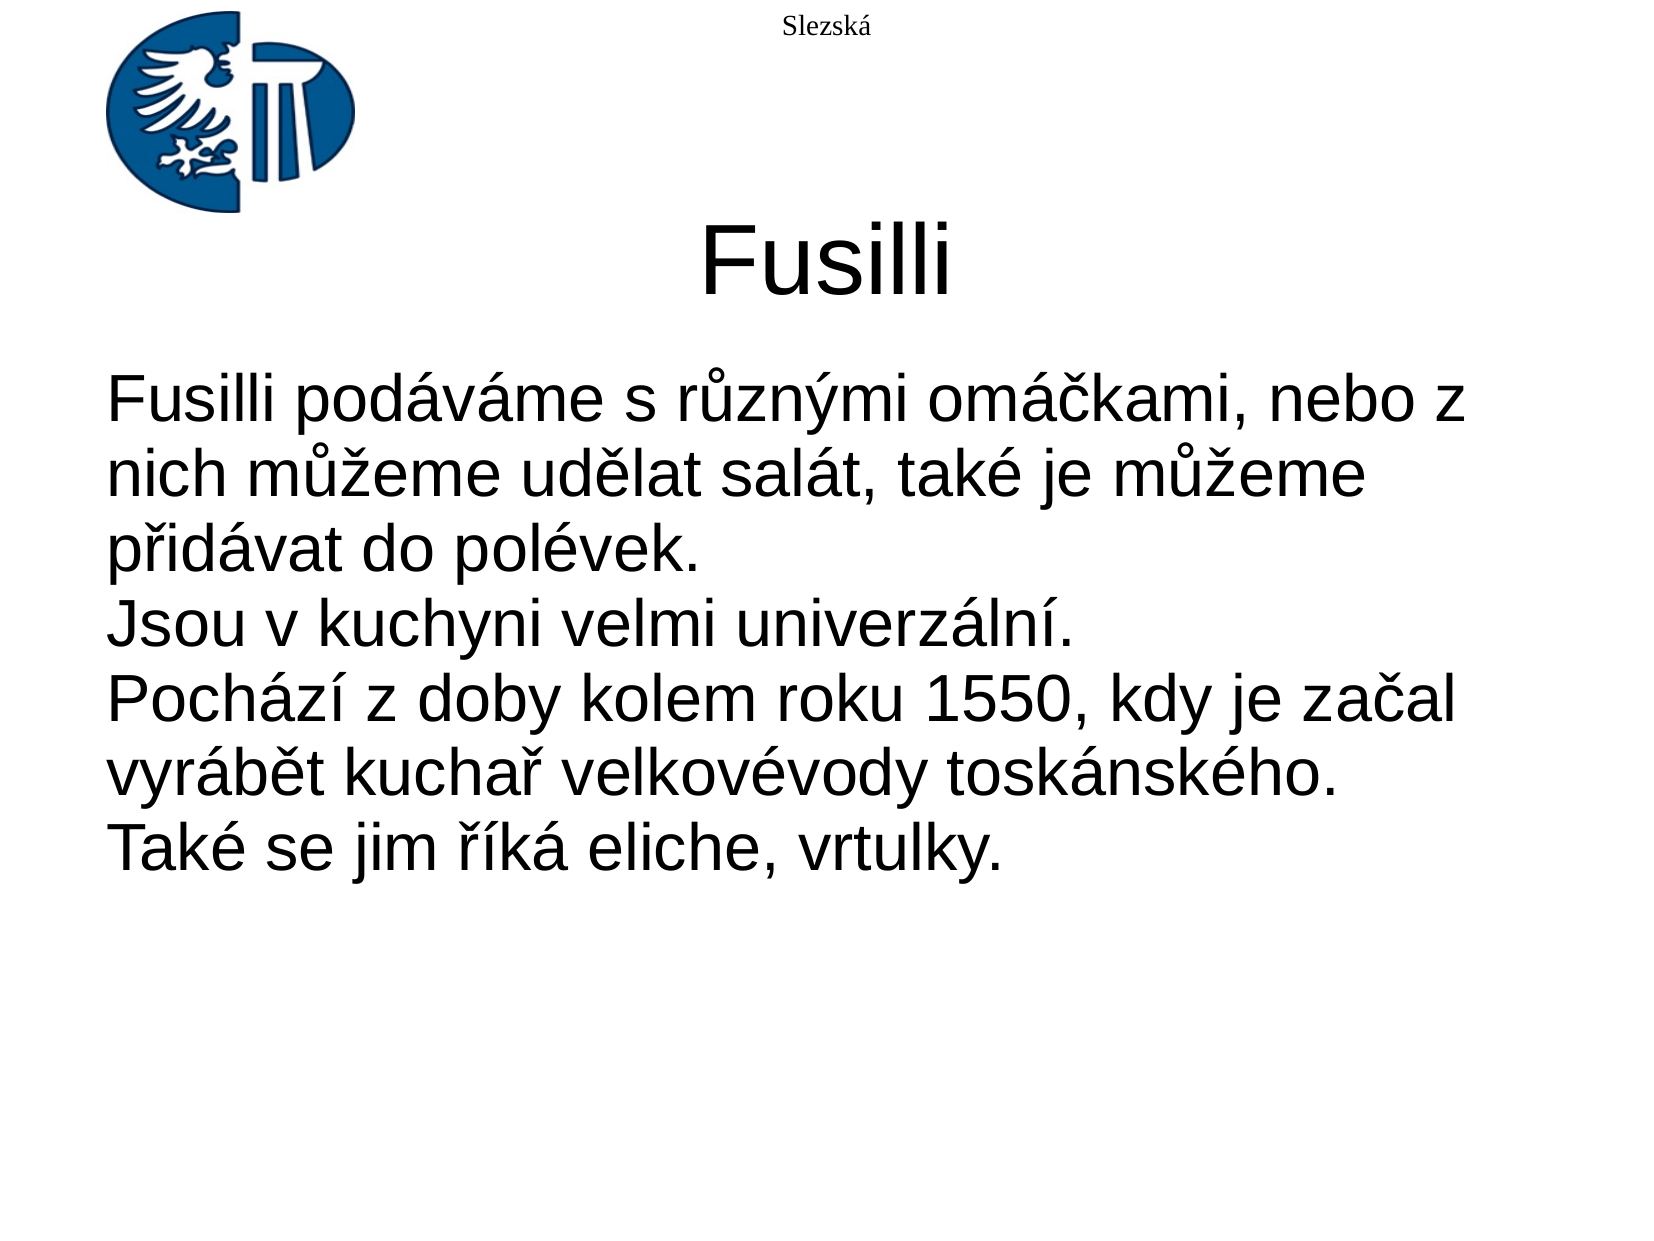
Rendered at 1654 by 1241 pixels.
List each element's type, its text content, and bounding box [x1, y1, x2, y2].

title Fusilli [82, 94, 1571, 426]
list Fusilli podáváme s různými omáčkami, nebo z nich můžeme udělat salát, také je můžeme přidávat do polévek. Jsou v kuchyni velmi univerzální. Pochází z doby kolem roku 1550, kdy je začal vyrábět kuchař velkovévody toskánského. Také se jim říká eliche, vrtulky. [106, 361, 1595, 1241]
picture [106, 11, 355, 94]
